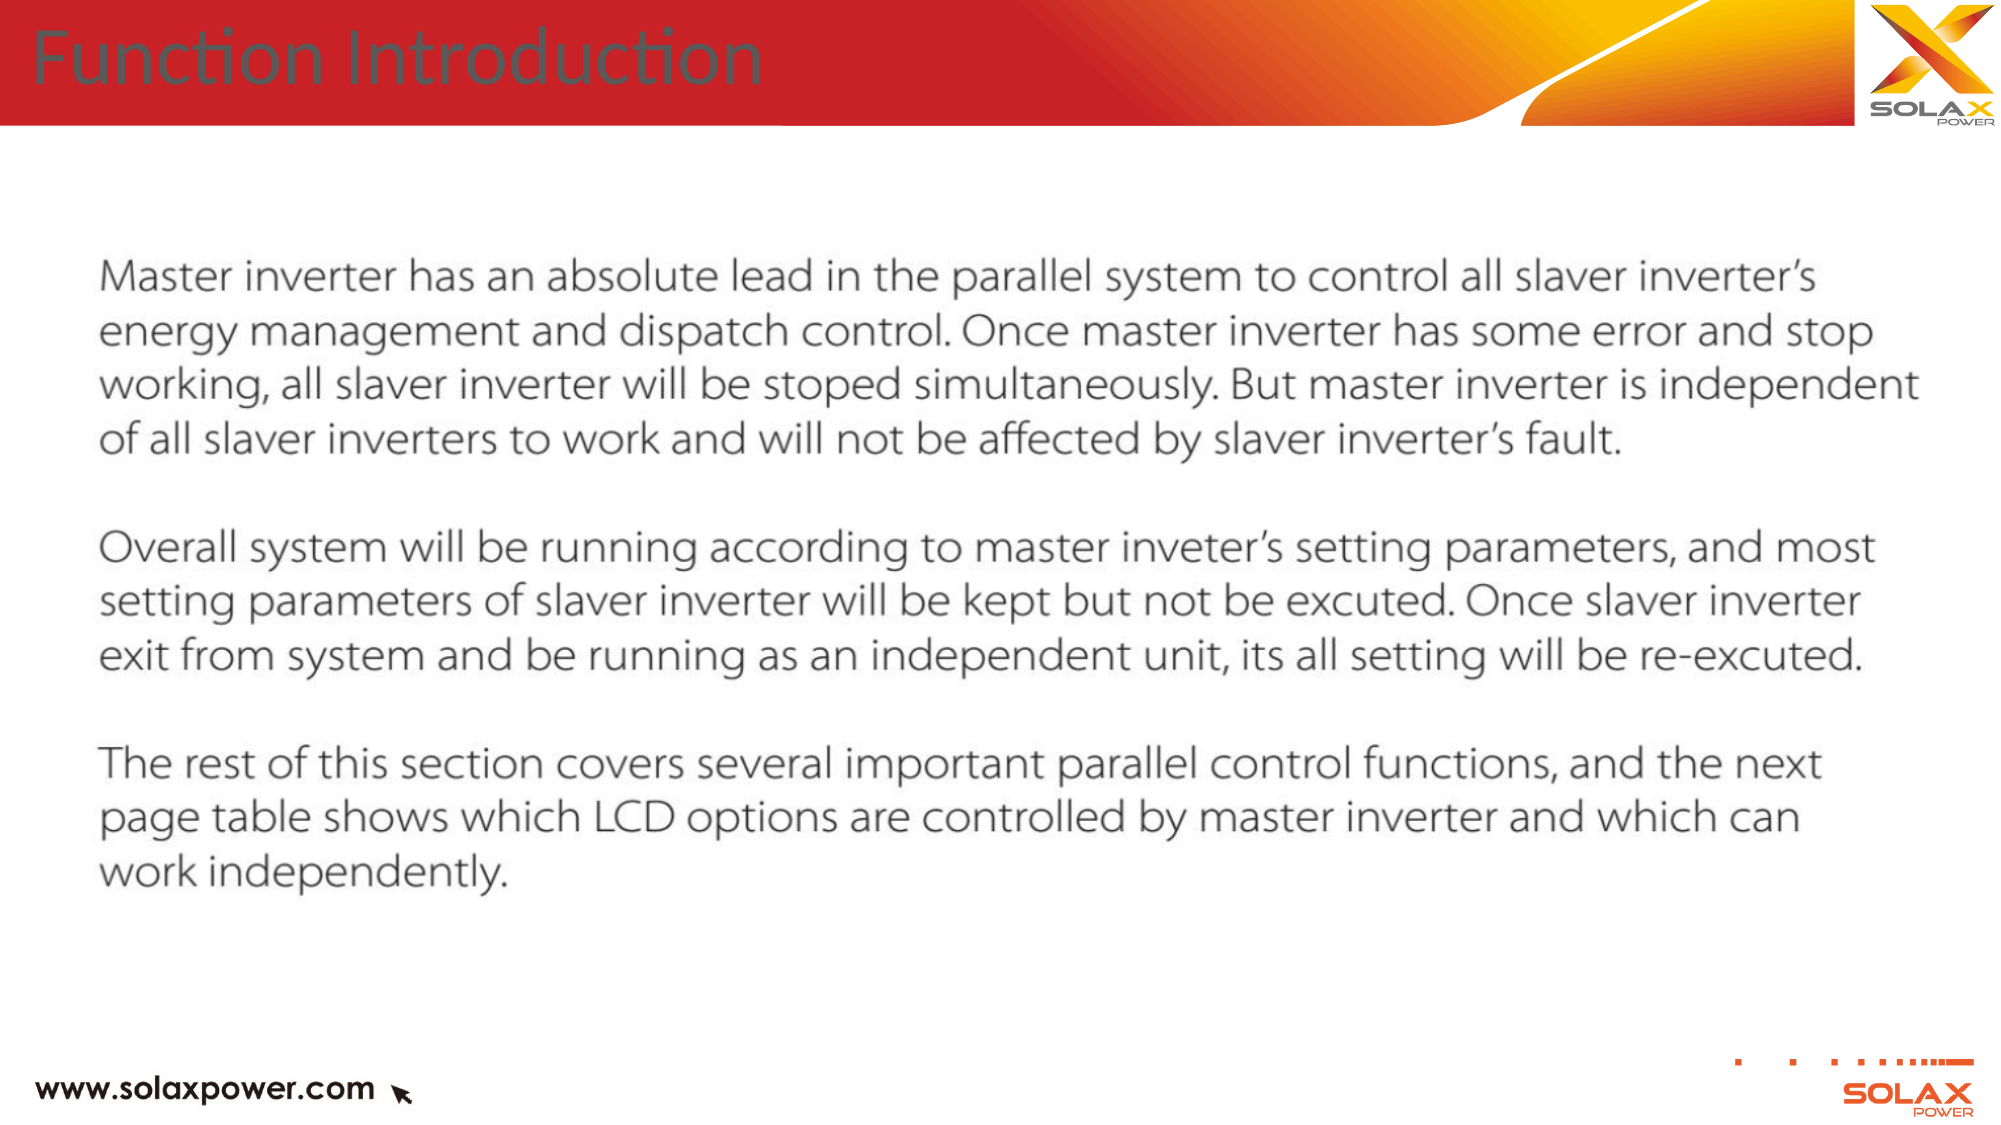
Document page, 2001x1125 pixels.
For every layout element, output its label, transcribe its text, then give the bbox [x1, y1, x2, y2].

text_box Function Introduction [16, 4, 1175, 118]
picture [0, 0, 1855, 126]
picture [1735, 1059, 1974, 1117]
picture [16, 1065, 427, 1117]
picture [1870, 4, 1996, 126]
picture [83, 245, 1933, 909]
